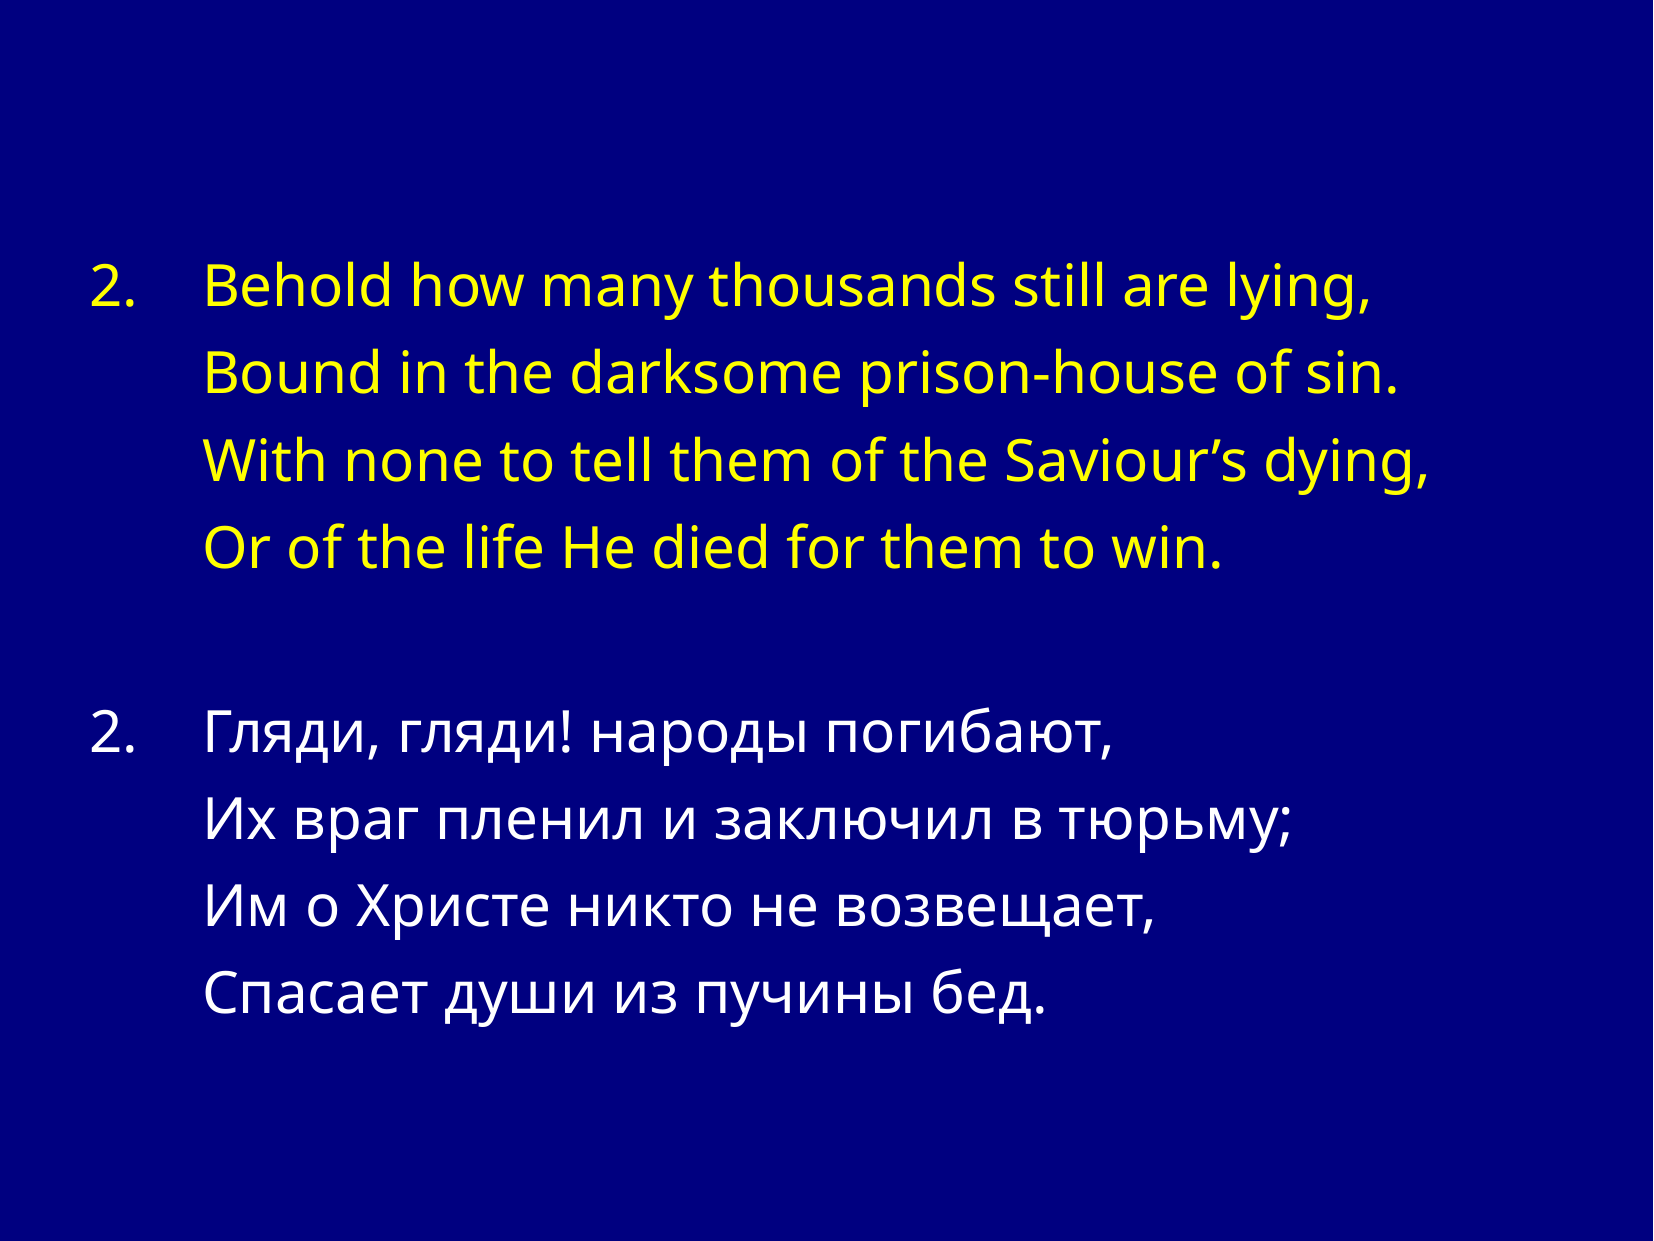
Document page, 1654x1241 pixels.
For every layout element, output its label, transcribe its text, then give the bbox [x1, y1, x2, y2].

text_box 2. Гляди, гляди! народы погибают, Их враг пленил и заключил в тюрьму; Им о Христе никто не возвещает, Спасает души из пучины бед. [75, 675, 1576, 1163]
text_box 2. Behold how many thousands still are lying, Bound in the darksome prison-house of sin. With none to tell them of the Saviour’s dying, Or of the life He died for them to win. [75, 150, 1651, 638]
